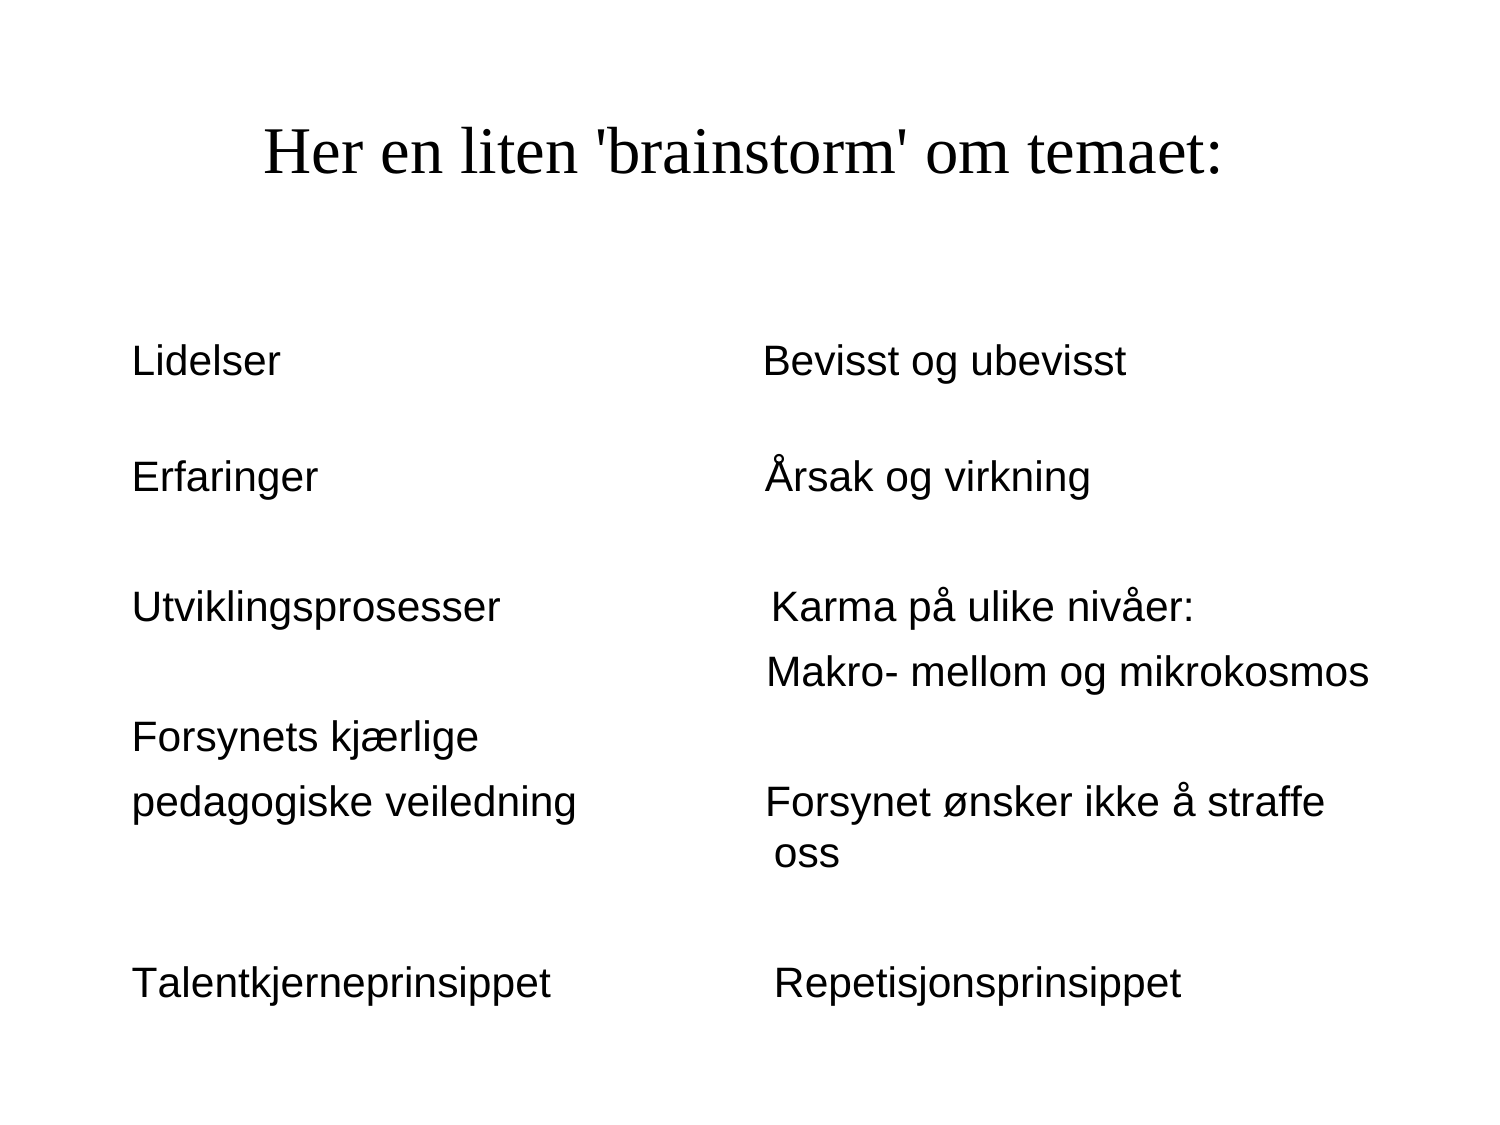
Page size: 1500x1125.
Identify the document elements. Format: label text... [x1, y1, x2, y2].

title Her en liten 'brainstorm' om temaet: [107, 37, 1382, 256]
list Lidelser Bevisst og ubevisst Erfaringer Årsak og virkning Utviklingsprosesser Karma på ulike nivåer: Makro- mellom og mikrokosmos Forsynets kjærlige pedagogiske veiledning Forsynet ønsker ikke å straffe oss Talentkjerneprinsippet Repetisjonsprinsippet [112, 324, 1387, 1029]
